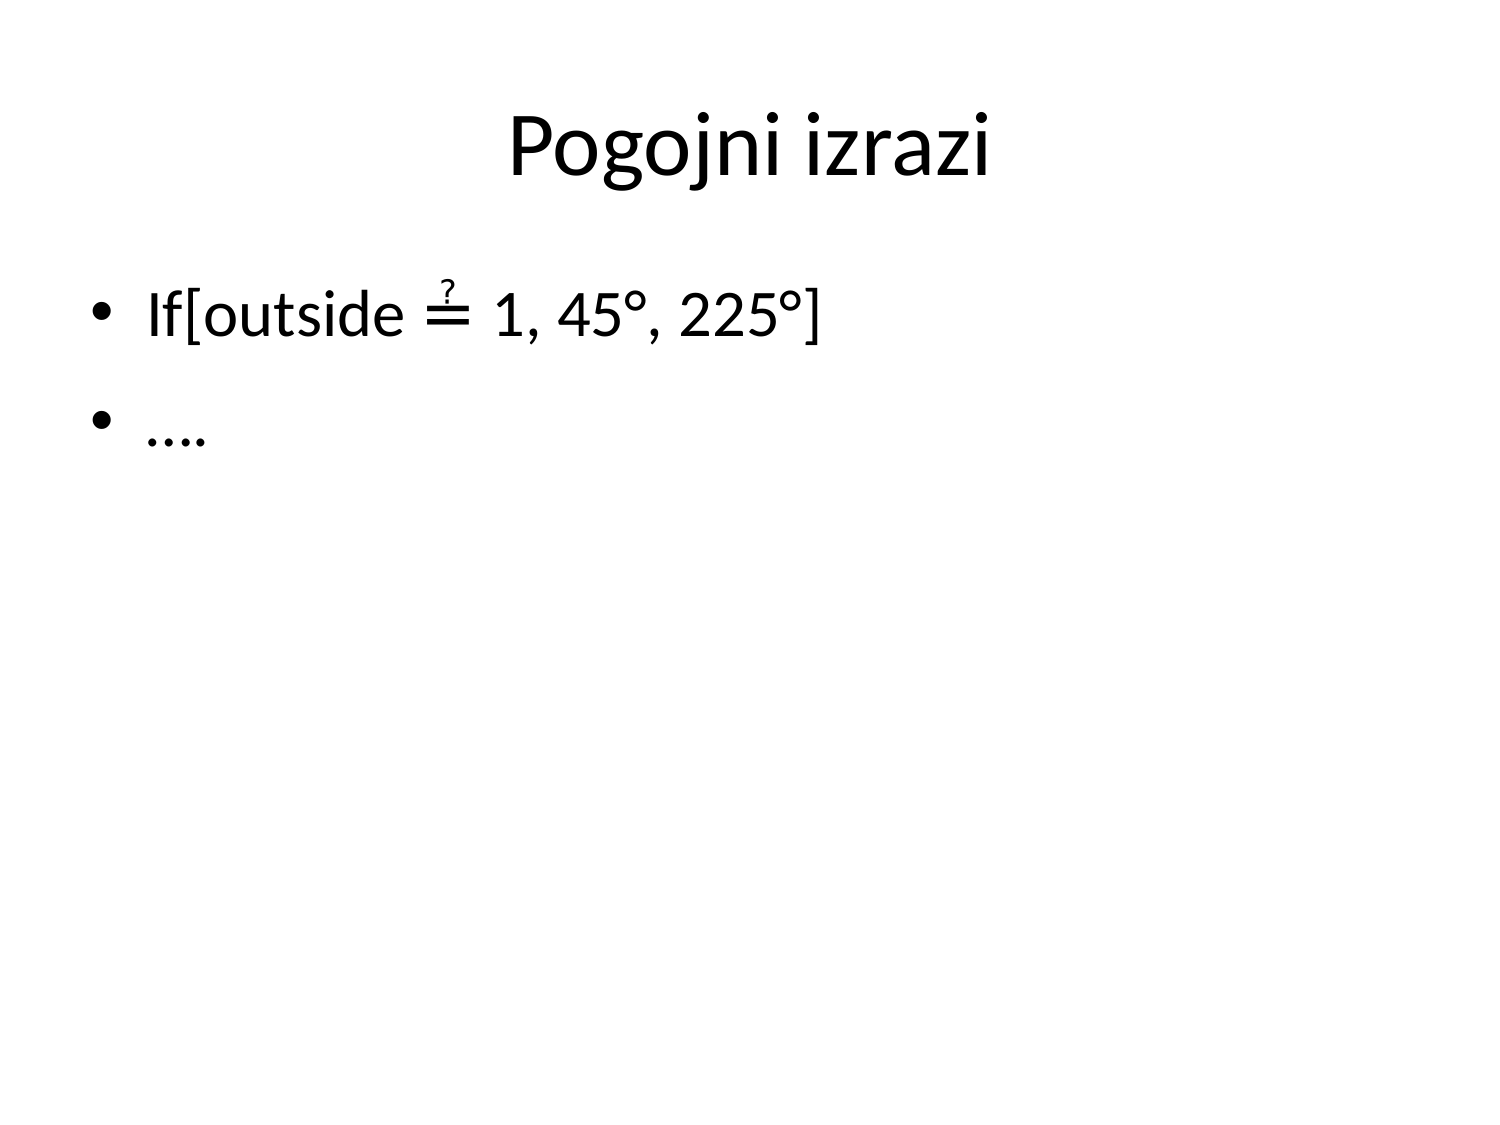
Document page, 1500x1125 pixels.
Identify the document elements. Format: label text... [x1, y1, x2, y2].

title Pogojni izrazi [75, 45, 1425, 233]
list If[outside ≟ 1, 45°, 225°] …. [75, 262, 1425, 1005]
